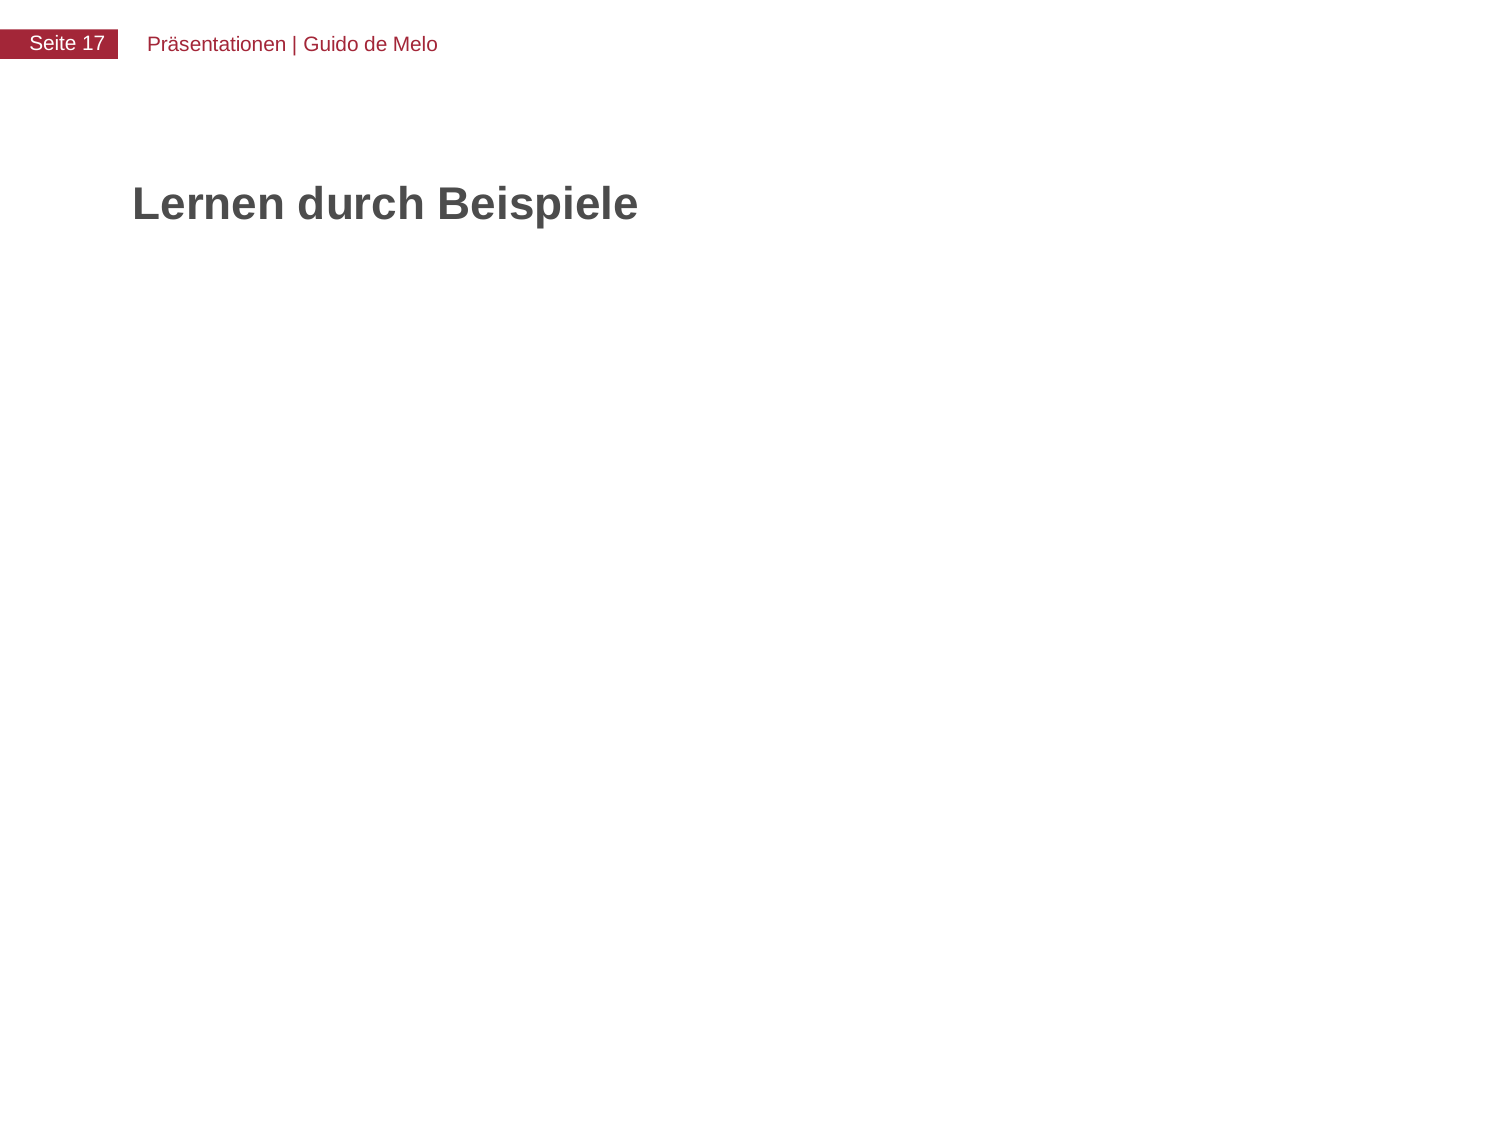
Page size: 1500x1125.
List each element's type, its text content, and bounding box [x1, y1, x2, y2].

title Lernen durch Beispiele [132, 149, 1413, 258]
